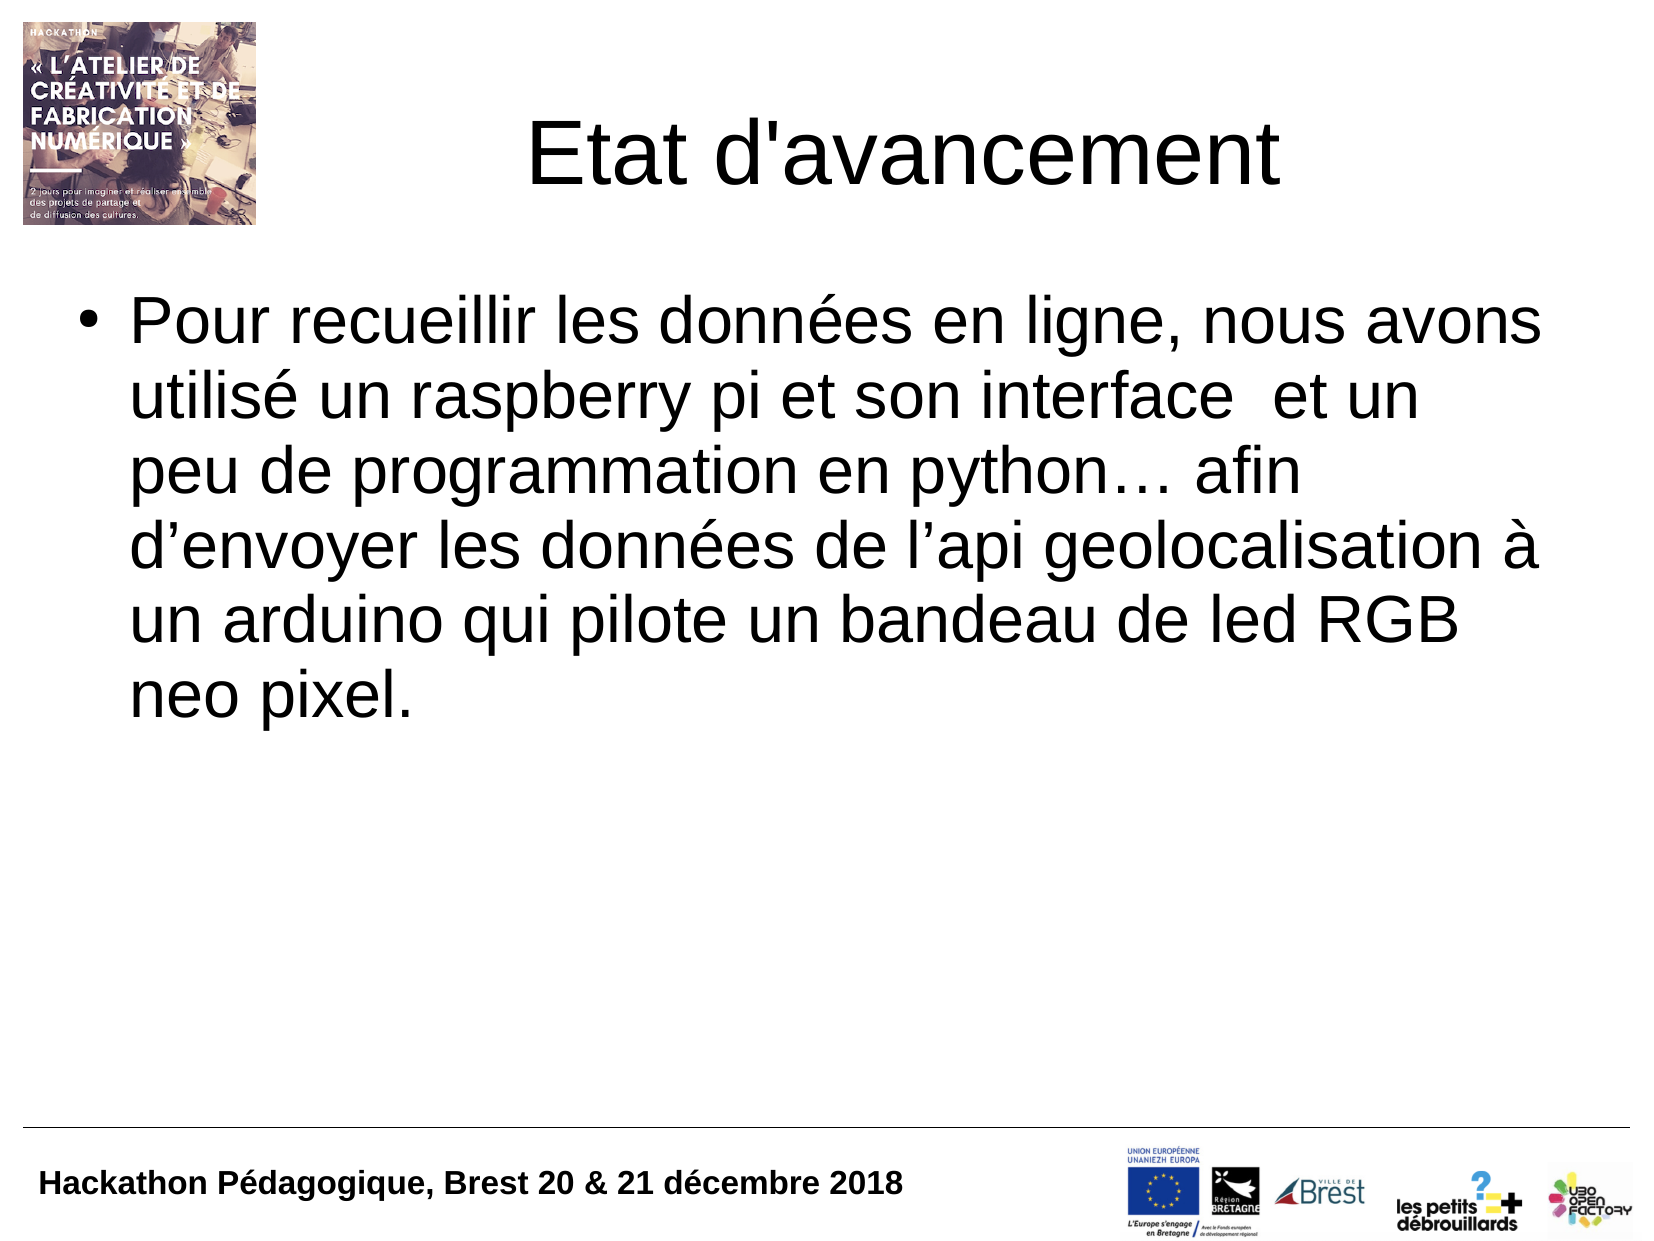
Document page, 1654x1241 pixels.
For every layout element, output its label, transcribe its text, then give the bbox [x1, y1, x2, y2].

picture [23, 22, 256, 225]
title Etat d'avancement [236, 49, 1571, 257]
list Pour recueillir les données en ligne, nous avons utilisé un raspberry pi et son interface et un peu de programmation en python… afin d’envoyer les données de l’api geolocalisation à un arduino qui pilote un bandeau de led RGB neo pixel. [59, 283, 1548, 1102]
picture [1120, 1137, 1642, 1241]
text_box Hackathon Pédagogique, Brest 20 & 21 décembre 2018 [23, 1157, 945, 1211]
